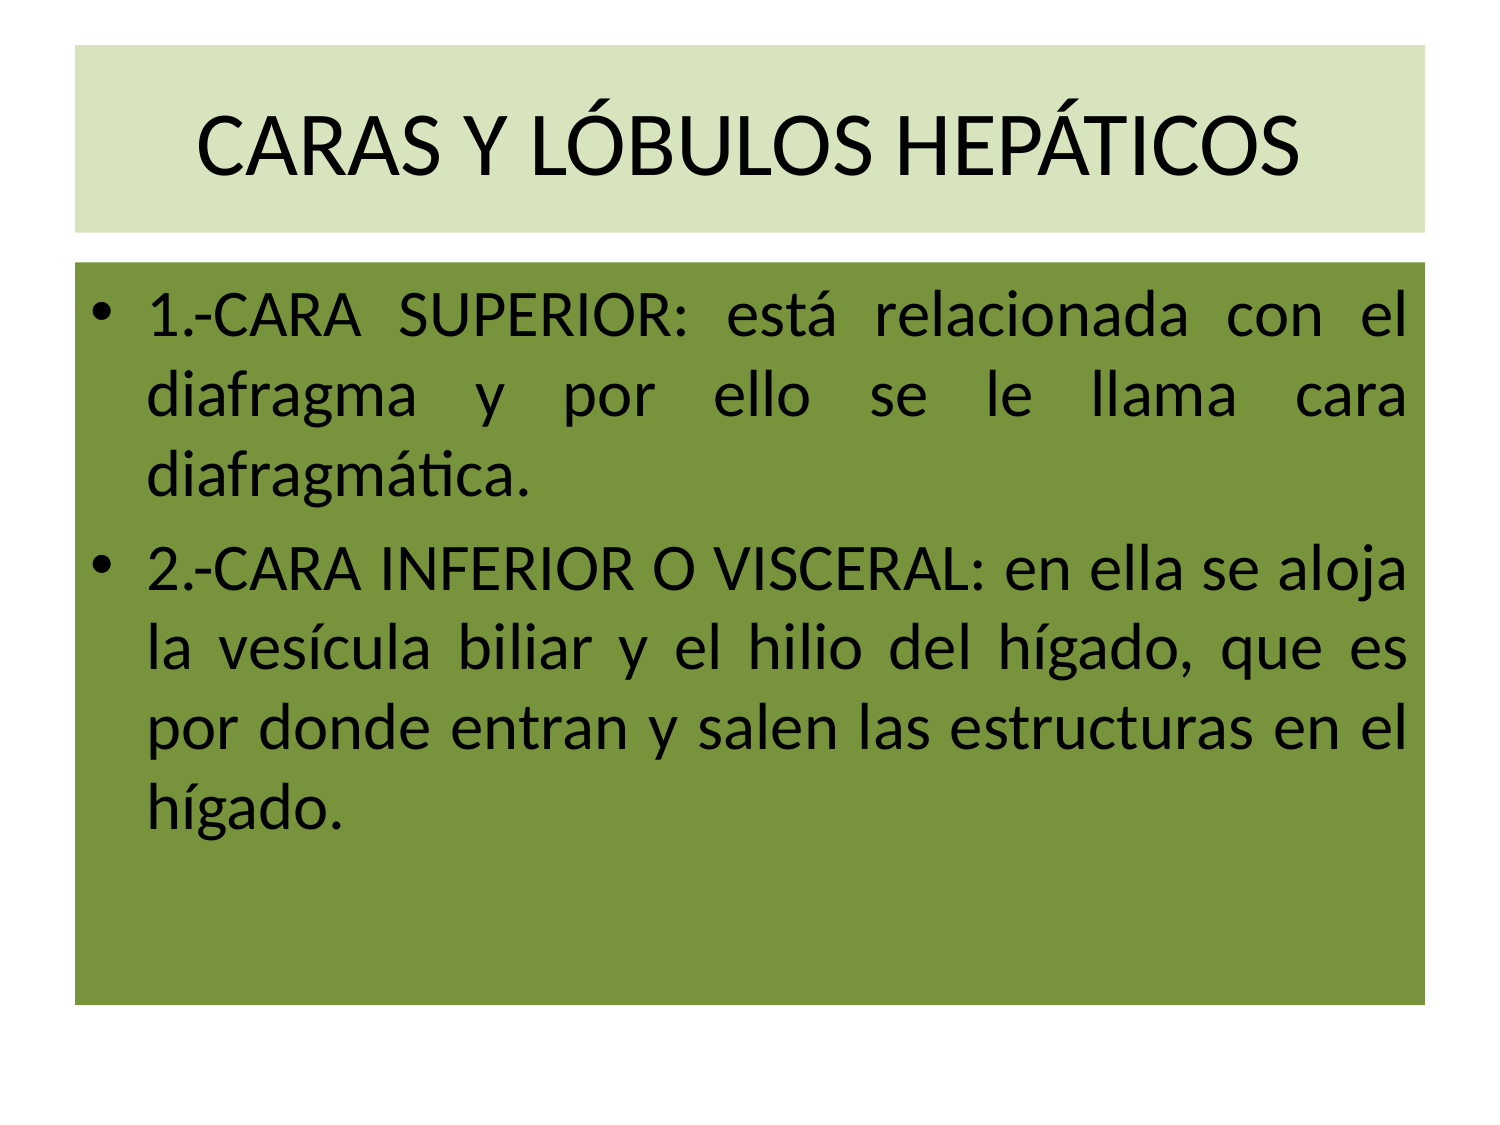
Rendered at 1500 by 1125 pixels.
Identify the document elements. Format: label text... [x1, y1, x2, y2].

list 1.-CARA SUPERIOR: está relacionada con el diafragma y por ello se le llama cara diafragmática. 2.-CARA INFERIOR O VISCERAL: en ella se aloja la vesícula biliar y el hilio del hígado, que es por donde entran y salen las estructuras en el hígado. [75, 262, 1425, 1005]
title CARAS Y LÓBULOS HEPÁTICOS [75, 45, 1425, 233]
